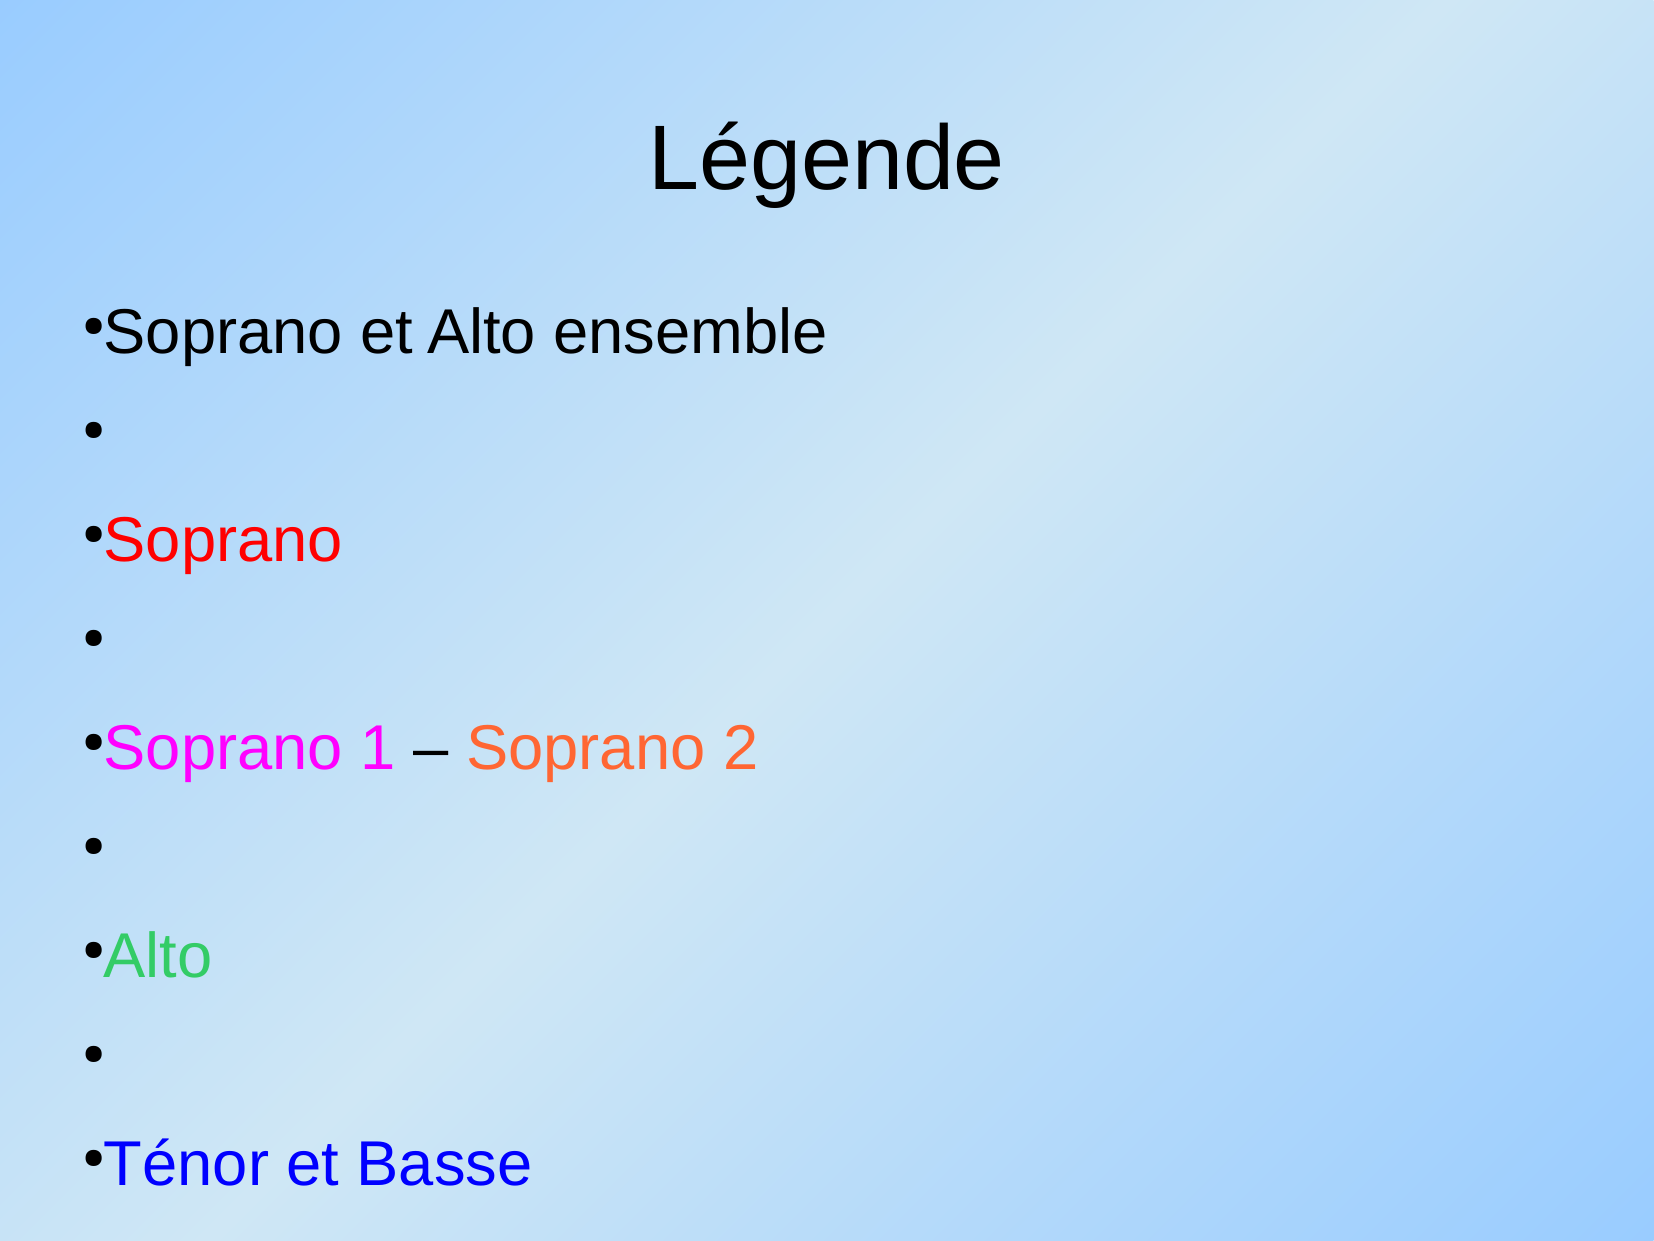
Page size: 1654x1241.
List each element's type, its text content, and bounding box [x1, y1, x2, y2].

title Légende [82, 49, 1571, 257]
list Soprano et Alto ensemble Soprano Soprano 1 – Soprano 2 Alto Ténor et Basse [82, 290, 1571, 1199]
